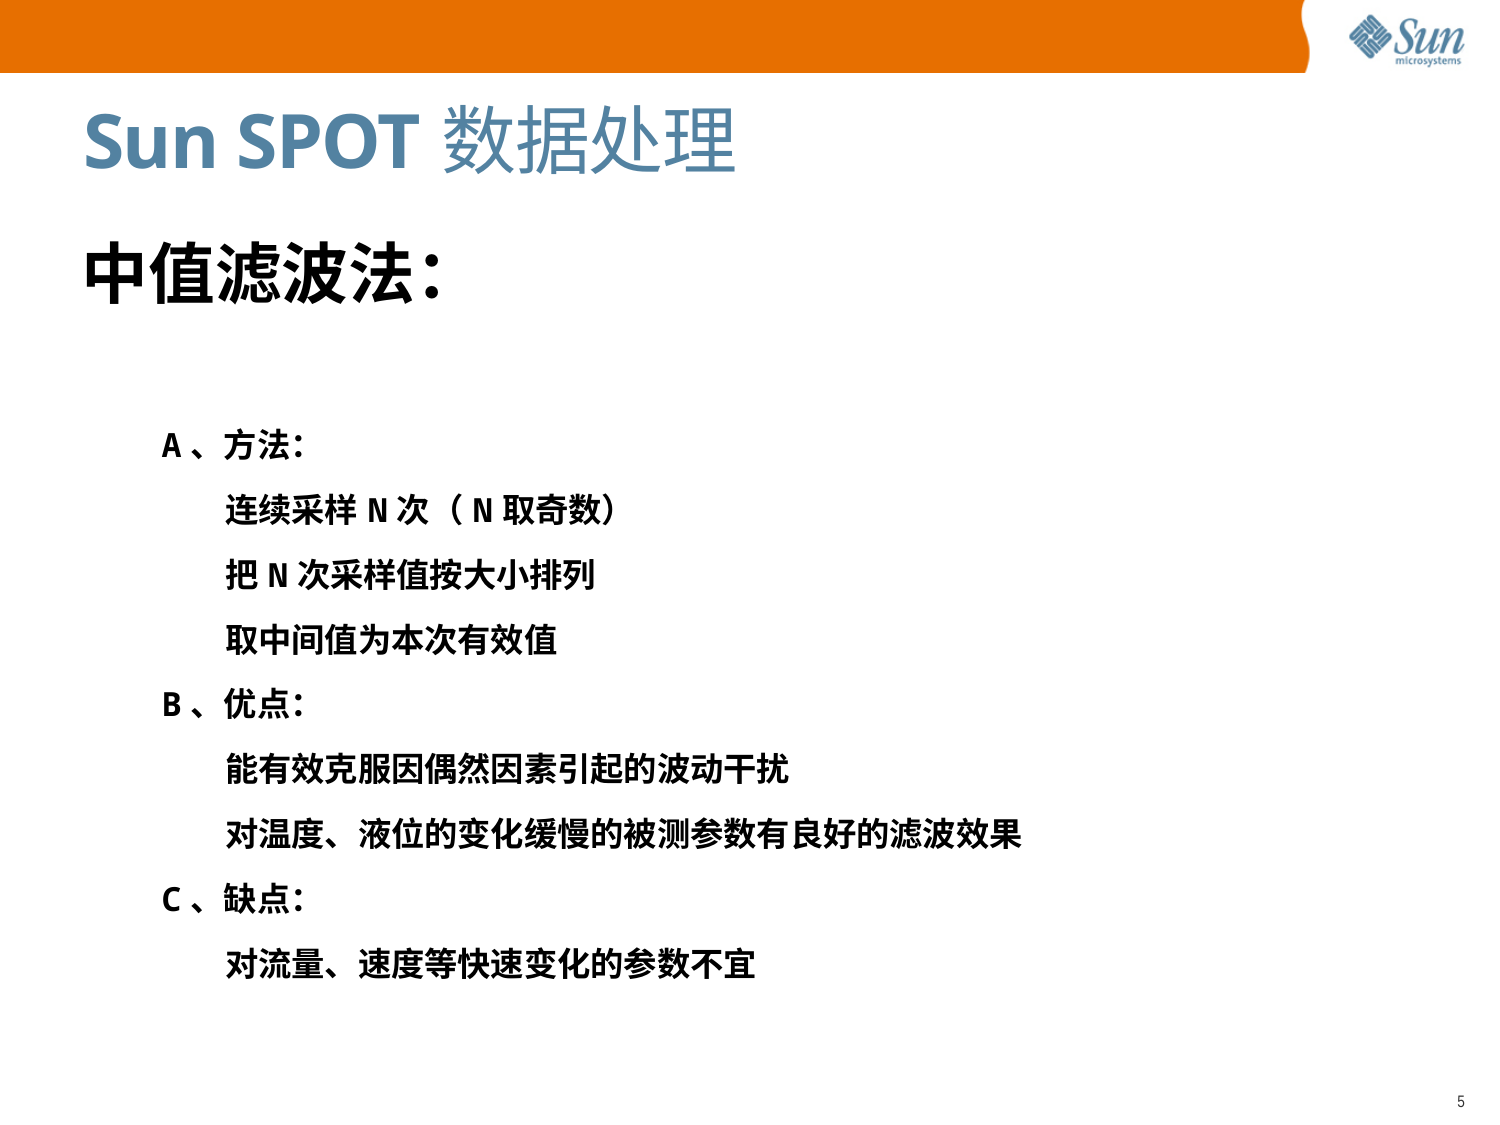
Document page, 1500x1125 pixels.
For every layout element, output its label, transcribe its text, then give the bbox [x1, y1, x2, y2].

title Sun SPOT数据处理 [83, 94, 1446, 199]
picture [0, 0, 1500, 73]
text_box 中值滤波法： A、方法： 连续采样N次（N取奇数） 把N次采样值按大小排列 取中间值为本次有效值 B、优点： 能有效克服因偶然因素引起的波动干扰 对温度、液位的变化缓慢的被测参数有良好的滤波效果 C、缺点： 对流量、速度等快速变化的参数不宜 [46, 220, 1449, 976]
